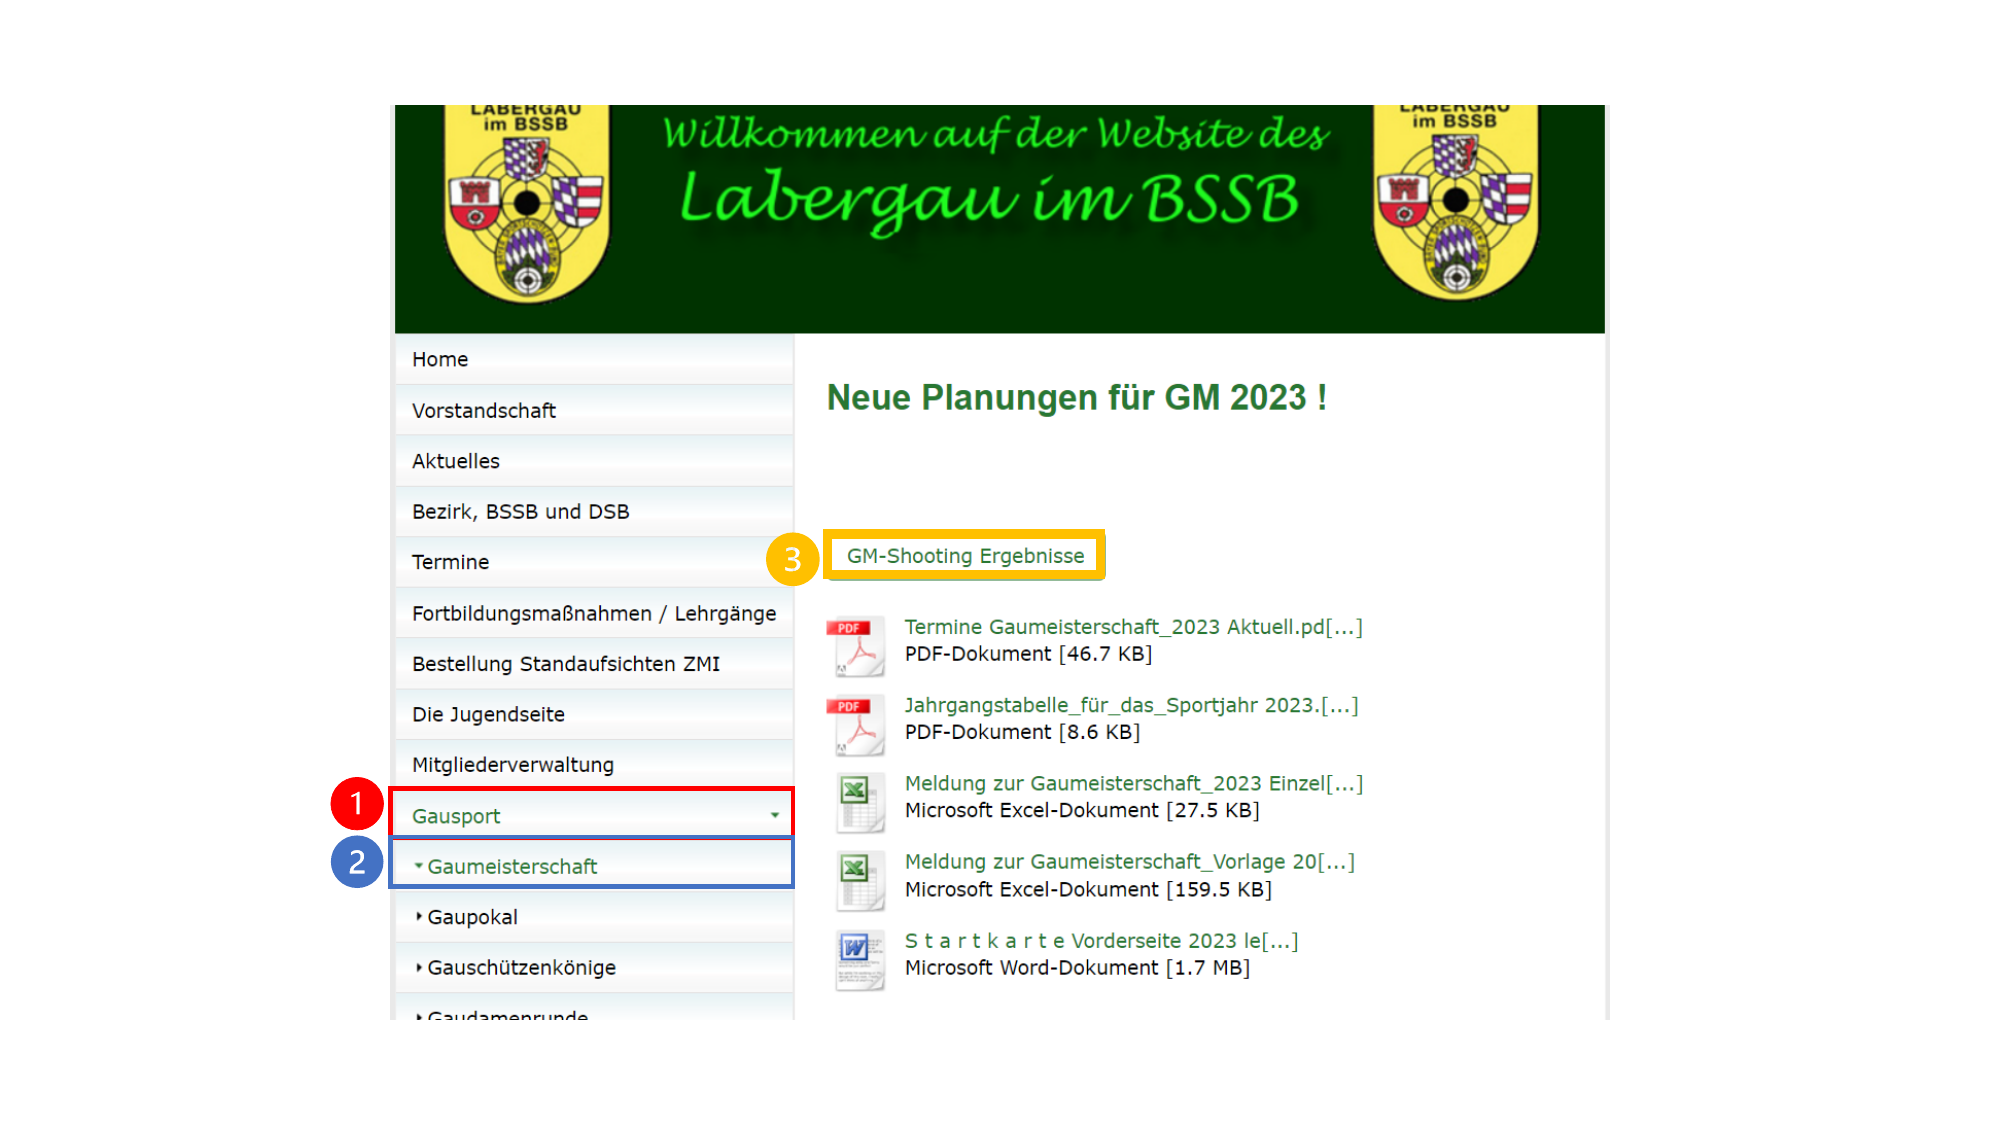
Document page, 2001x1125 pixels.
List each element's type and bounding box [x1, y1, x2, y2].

picture [323, 105, 1610, 1020]
